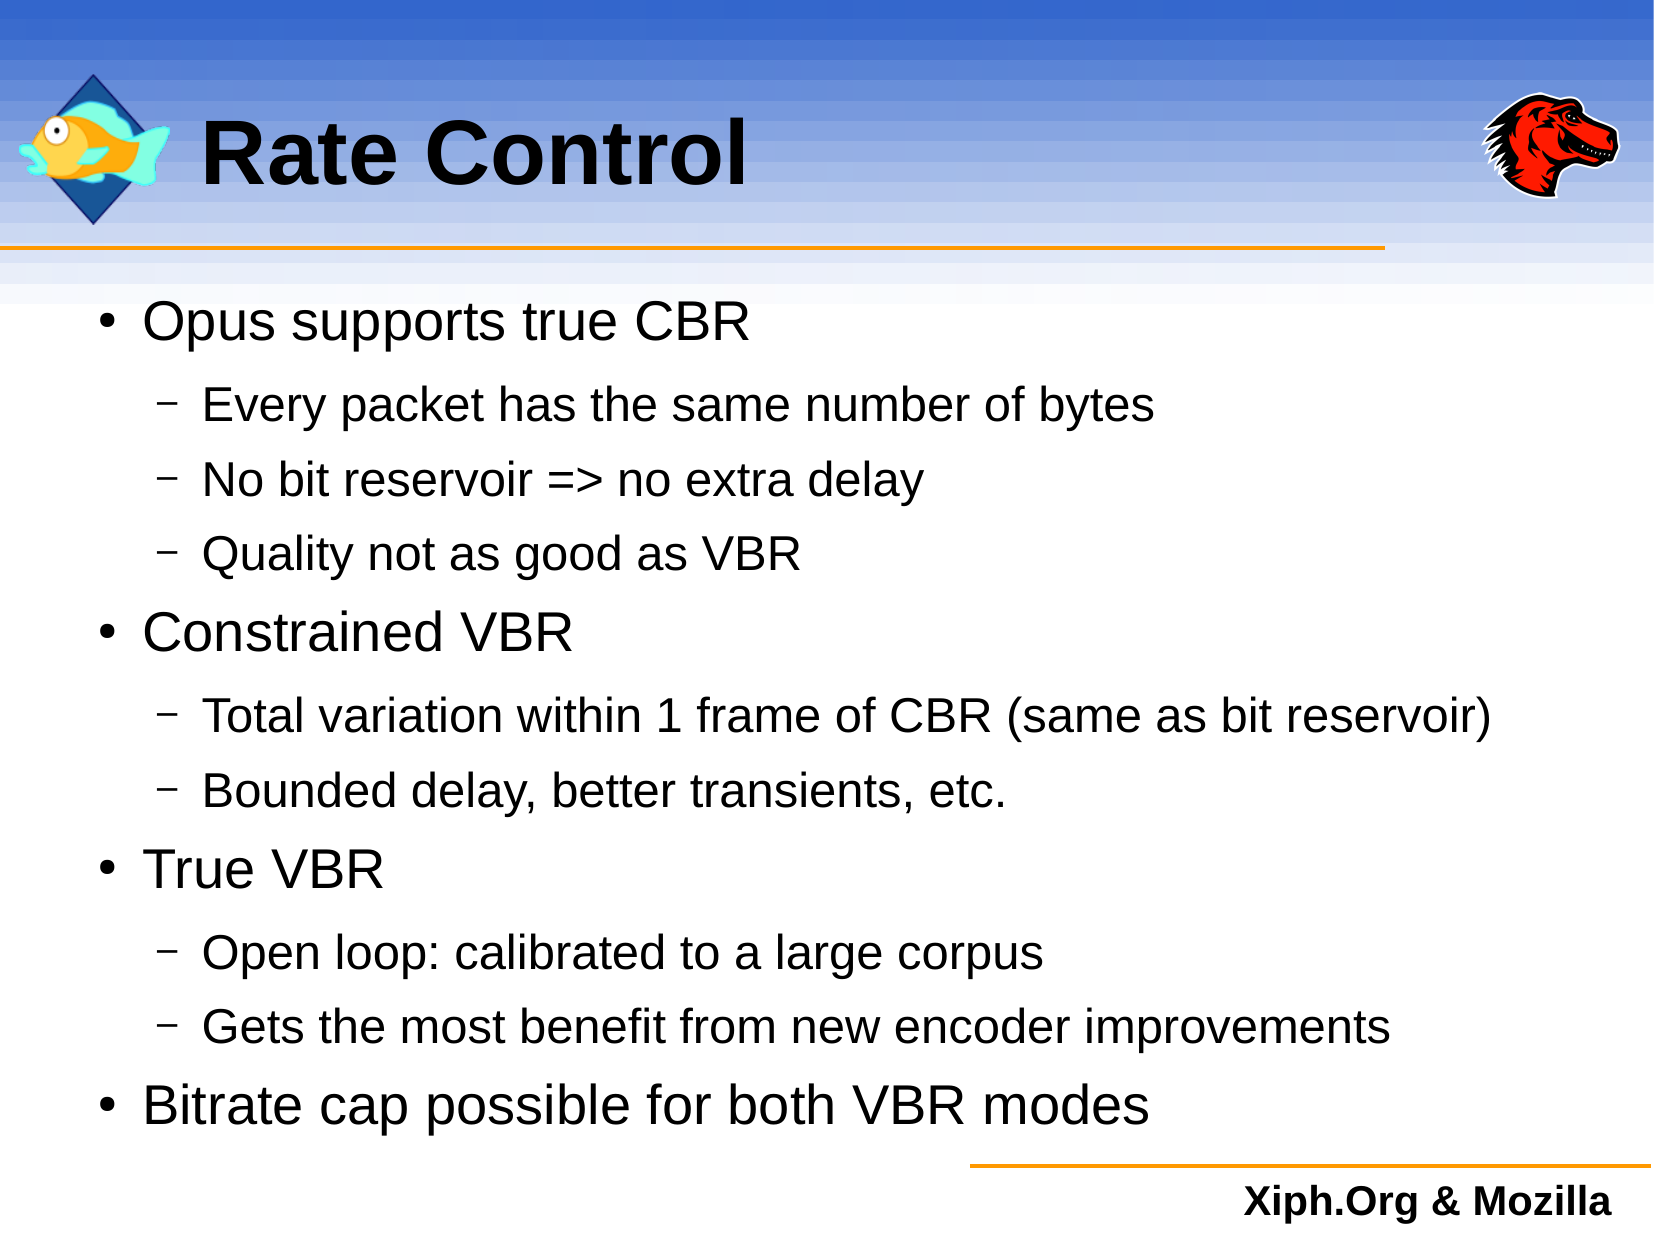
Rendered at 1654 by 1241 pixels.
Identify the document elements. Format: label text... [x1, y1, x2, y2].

picture [0, 0, 1654, 1241]
list Opus supports true CBR Every packet has the same number of bytes No bit reservoir => no extra delay Quality not as good as VBR Constrained VBR Total variation within 1 frame of CBR (same as bit reservoir) Bounded delay, better transients, etc. True VBR Open loop: calibrated to a large corpus Gets the most benefit from new encoder improvements Bitrate cap possible for both VBR modes [82, 290, 1538, 1146]
title Rate Control [200, 49, 1571, 257]
